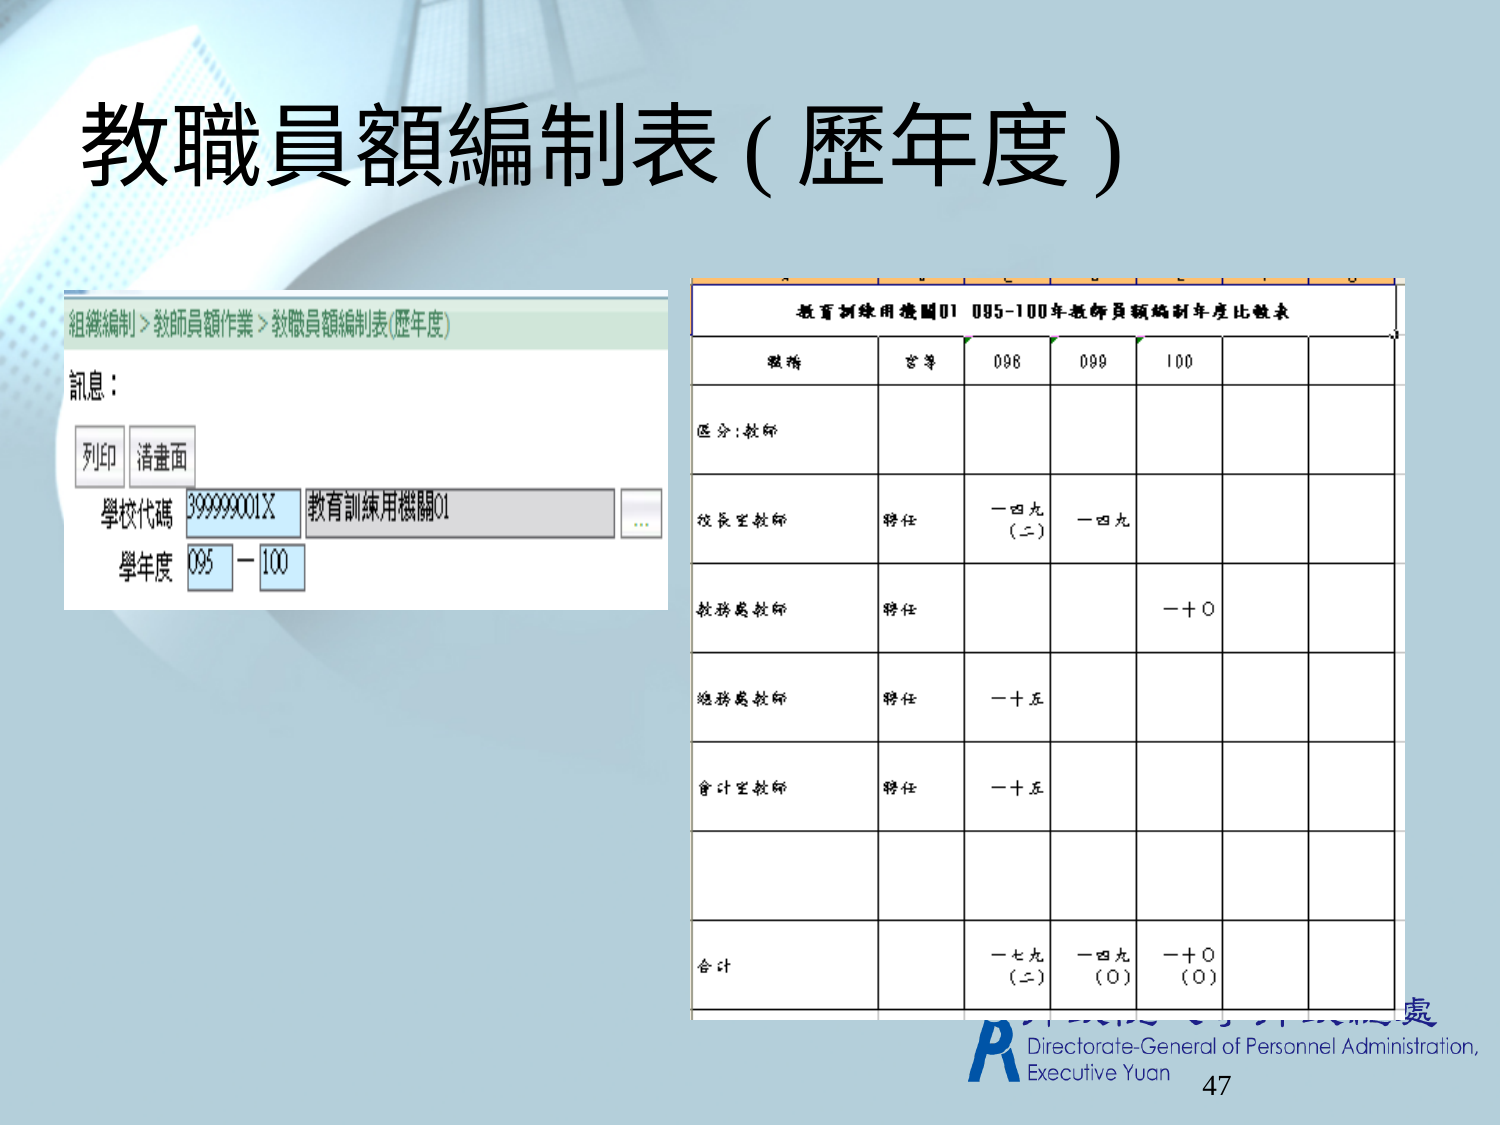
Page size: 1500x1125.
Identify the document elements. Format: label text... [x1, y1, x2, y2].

picture [64, 290, 668, 610]
title 教職員額編制表(歷年度) [64, 78, 1340, 209]
picture [690, 278, 1405, 1020]
text_box [1187, 1058, 1500, 1124]
